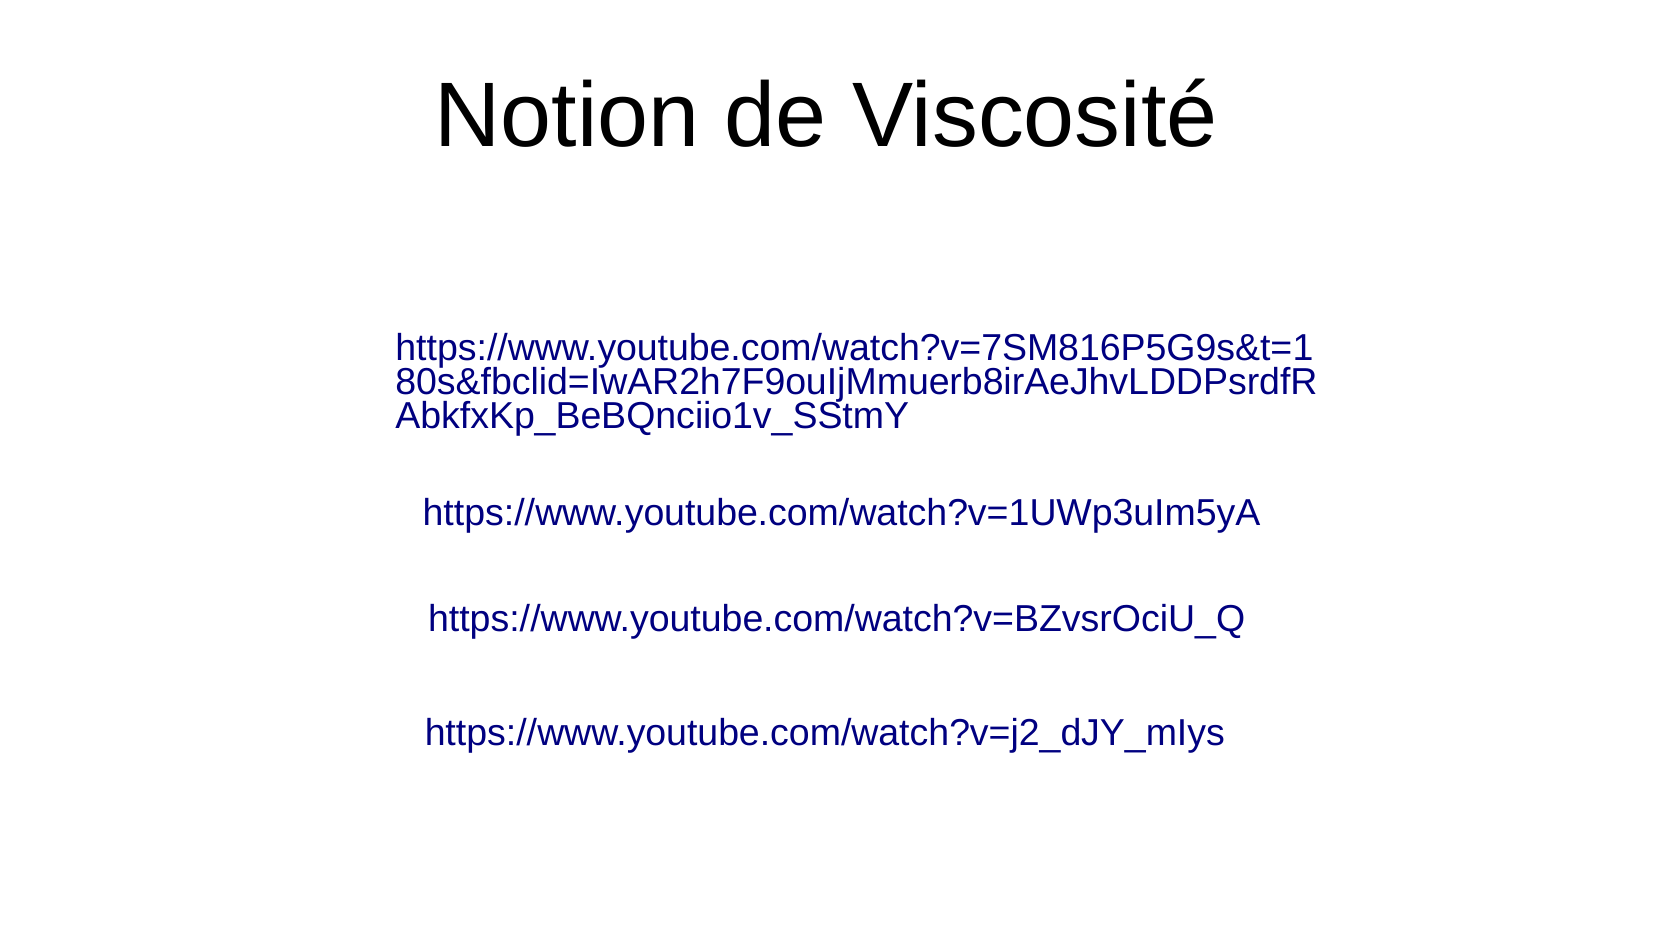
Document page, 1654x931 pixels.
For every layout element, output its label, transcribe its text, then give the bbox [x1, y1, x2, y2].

text_box https://www.youtube.com/watch?v=BZvsrOciU_Q [413, 590, 1261, 690]
text_box https://www.youtube.com/watch?v=j2_dJY_mIys [410, 704, 1241, 804]
text_box https://www.youtube.com/watch?v=1UWp3uIm5yA [407, 484, 1276, 584]
title Notion de Viscosité [82, 37, 1571, 193]
text_box https://www.youtube.com/watch?v=7SM816P5G9s&t=180s&fbclid=IwAR2h7F9ouIjMmuerb8irAeJhvLDDPsrdfRAbkfxKp_BeBQnciio1v_SStmY [380, 318, 1347, 460]
